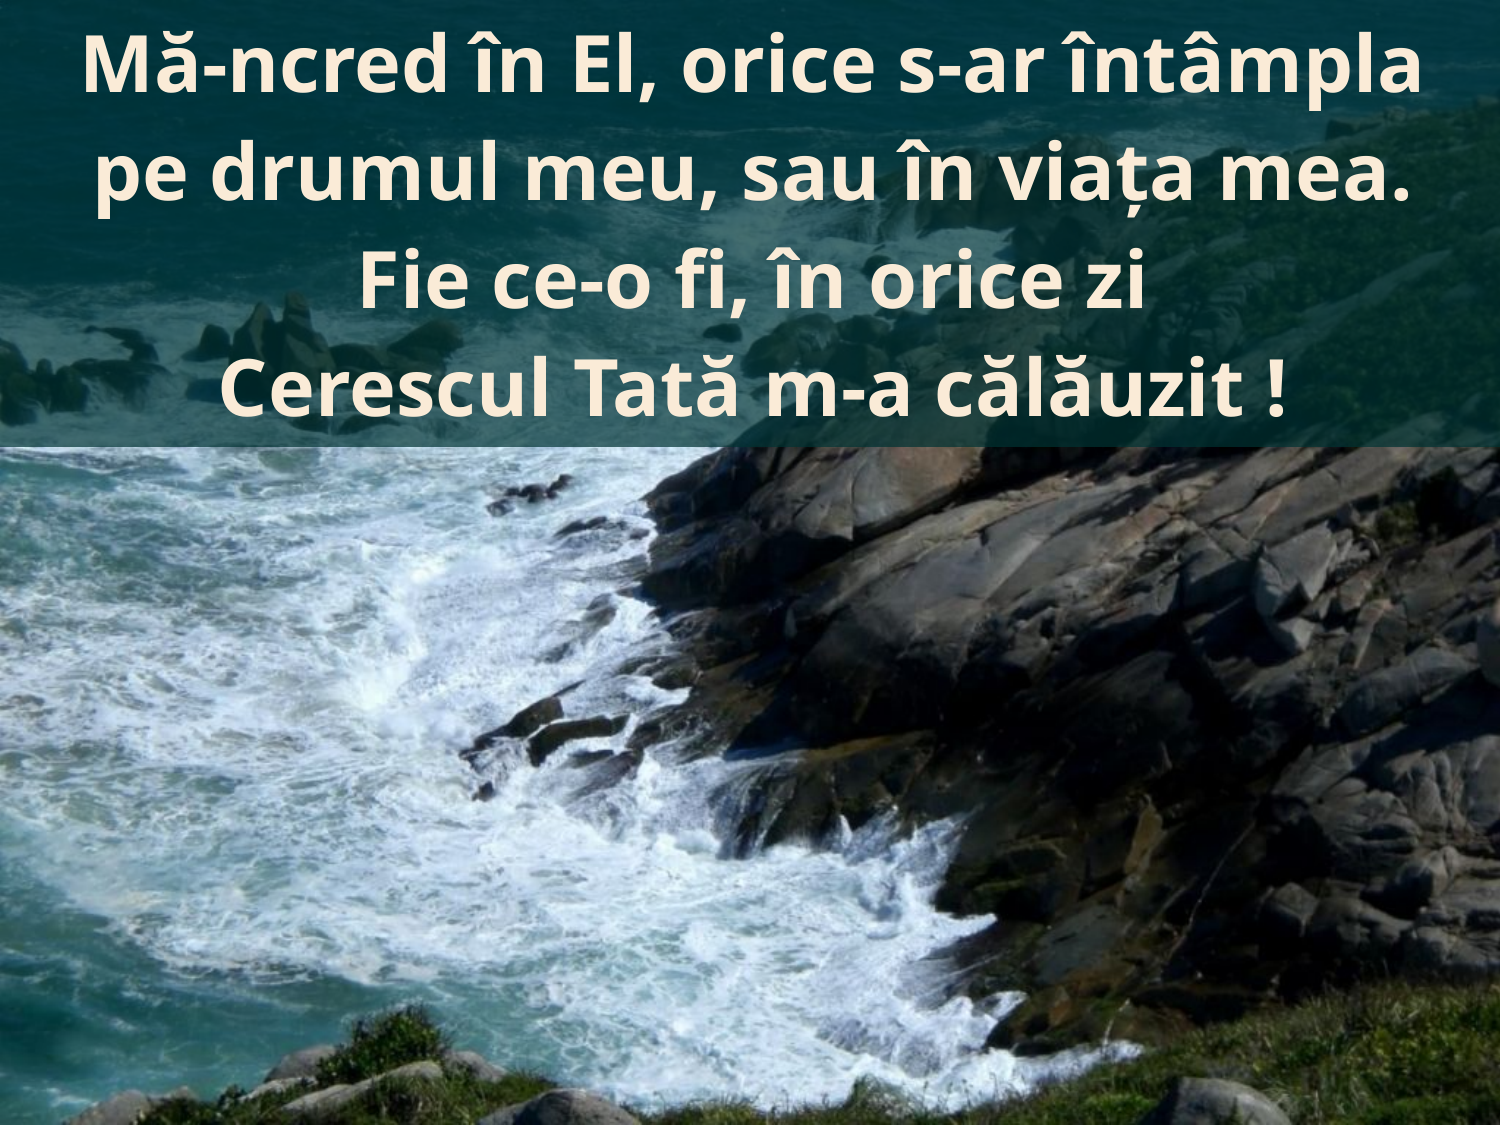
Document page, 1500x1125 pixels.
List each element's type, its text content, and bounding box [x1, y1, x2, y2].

picture [0, 447, 1500, 1125]
text_box Mă-ncred în El, orice s-ar întâmpla pe drumul meu, sau în viaţa mea. Fie ce-o fi, în orice zi Cerescul Tată m-a călăuzit ! [0, 0, 1500, 402]
